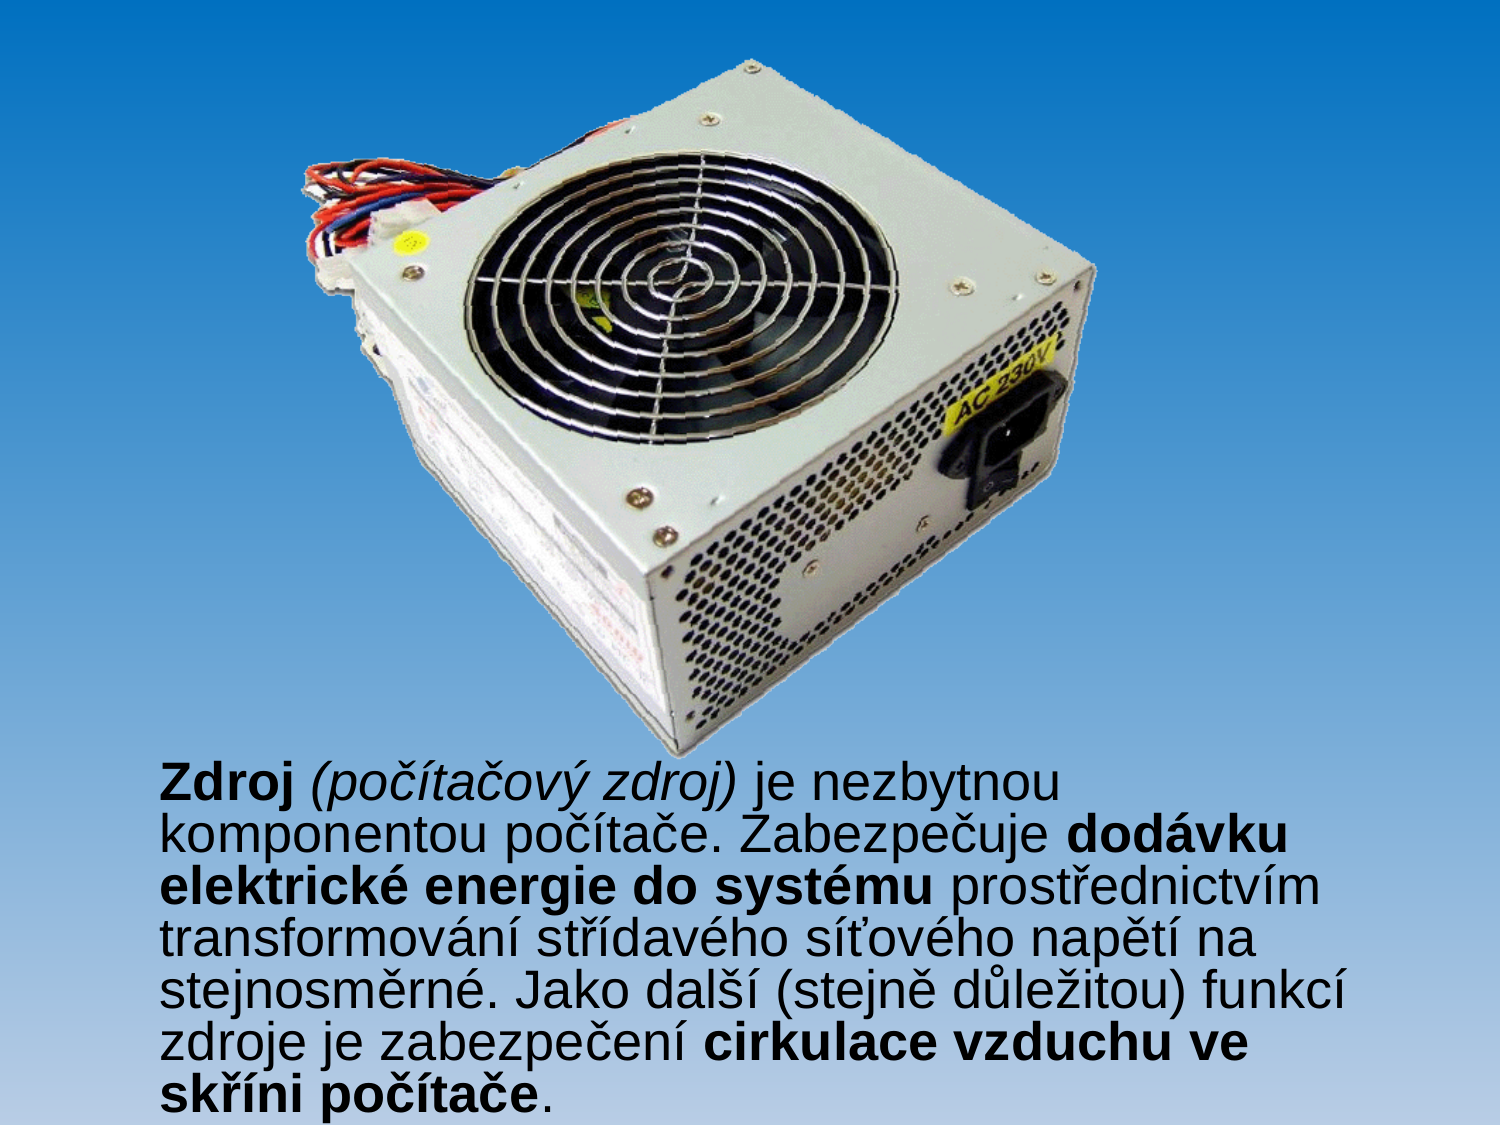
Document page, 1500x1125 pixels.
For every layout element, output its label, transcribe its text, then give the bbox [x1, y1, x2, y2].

list Zdroj (počítačový zdroj) je nezbytnou komponentou počítače. Zabezpečuje dodávku elektrické energie do systému prostřednictvím transformování střídavého síťového napětí na stejnosměrné. Jako další (stejně důležitou) funkcí zdroje je zabezpečení cirkulace vzduchu ve skříni počítače. [53, 751, 1404, 1125]
picture [256, 0, 1153, 751]
